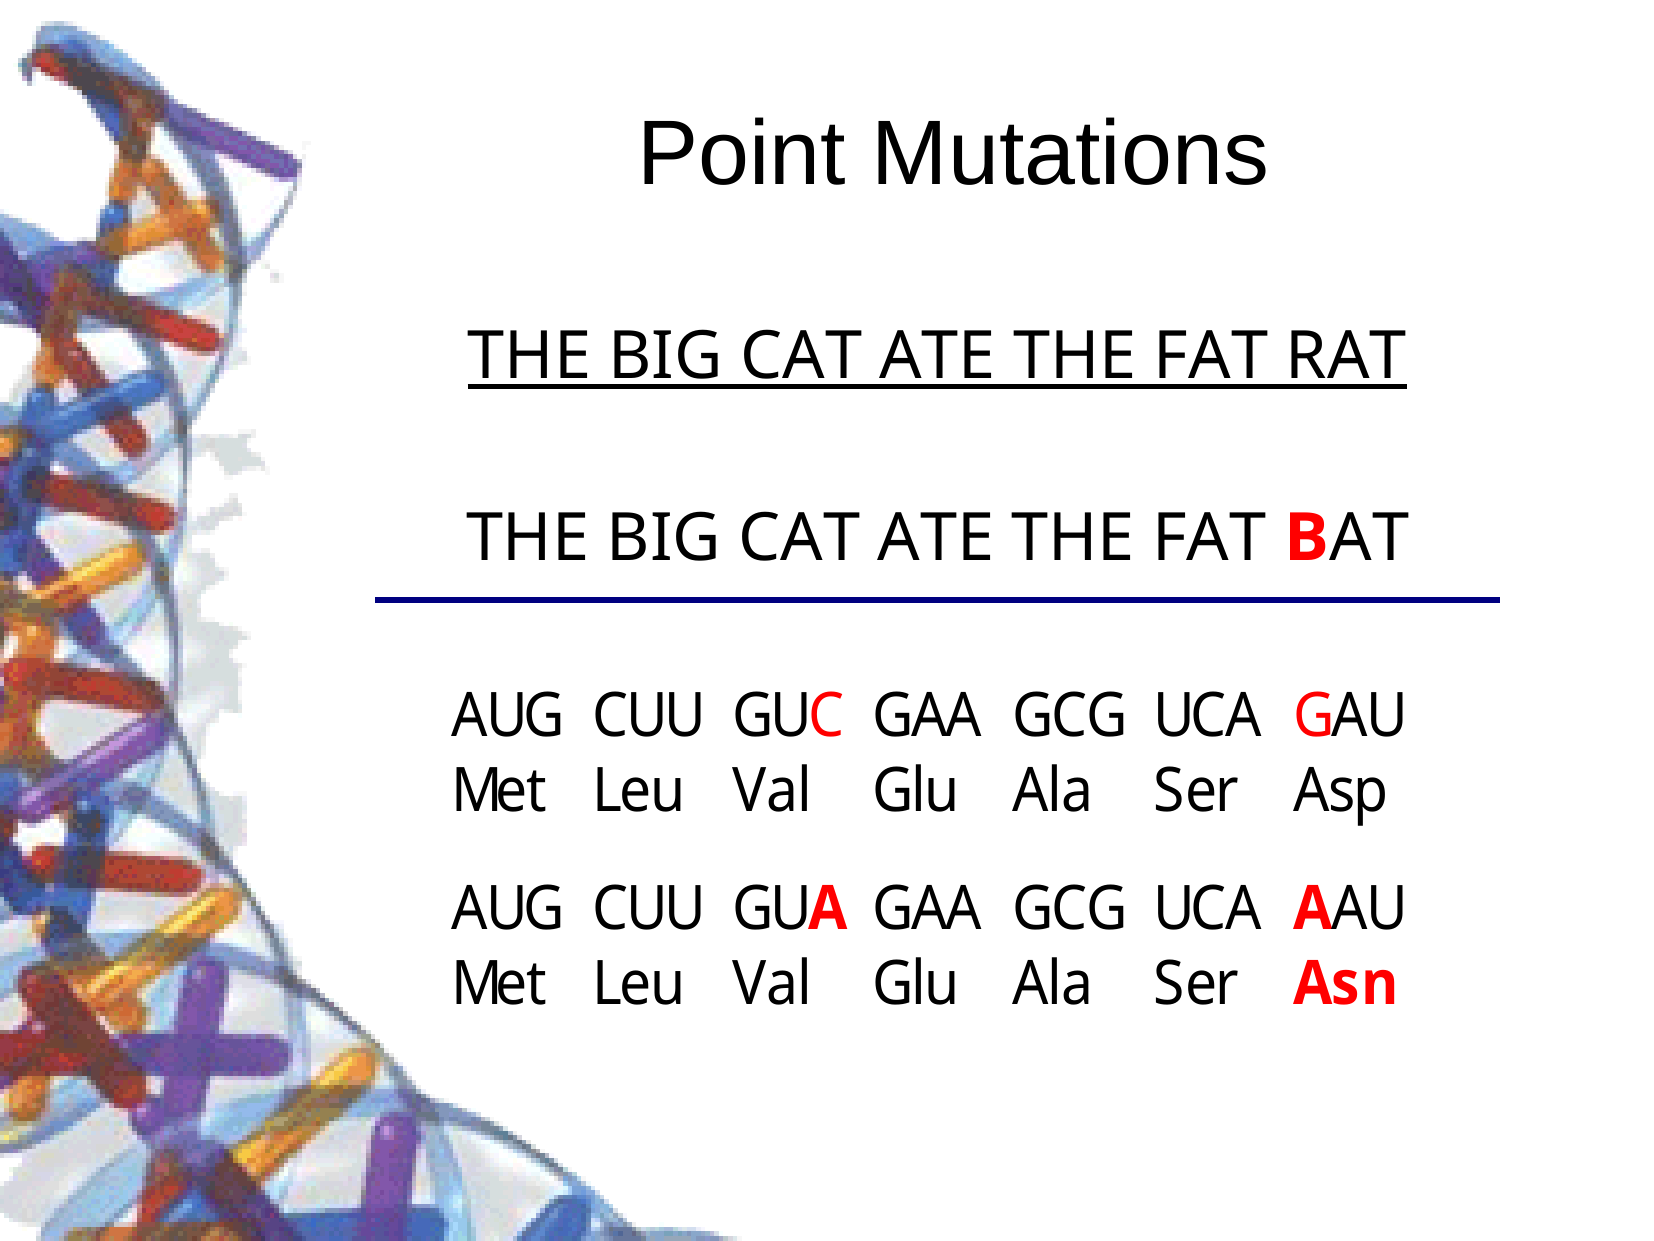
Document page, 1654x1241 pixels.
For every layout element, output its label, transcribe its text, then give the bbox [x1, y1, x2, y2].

text_box THE BIG CAT ATE THE FAT RAT THE BIG CAT ATE THE FAT BAT [300, 300, 1576, 557]
title Point Mutations [337, 49, 1571, 257]
chart [450, 675, 1574, 1092]
picture [0, 0, 1654, 1241]
